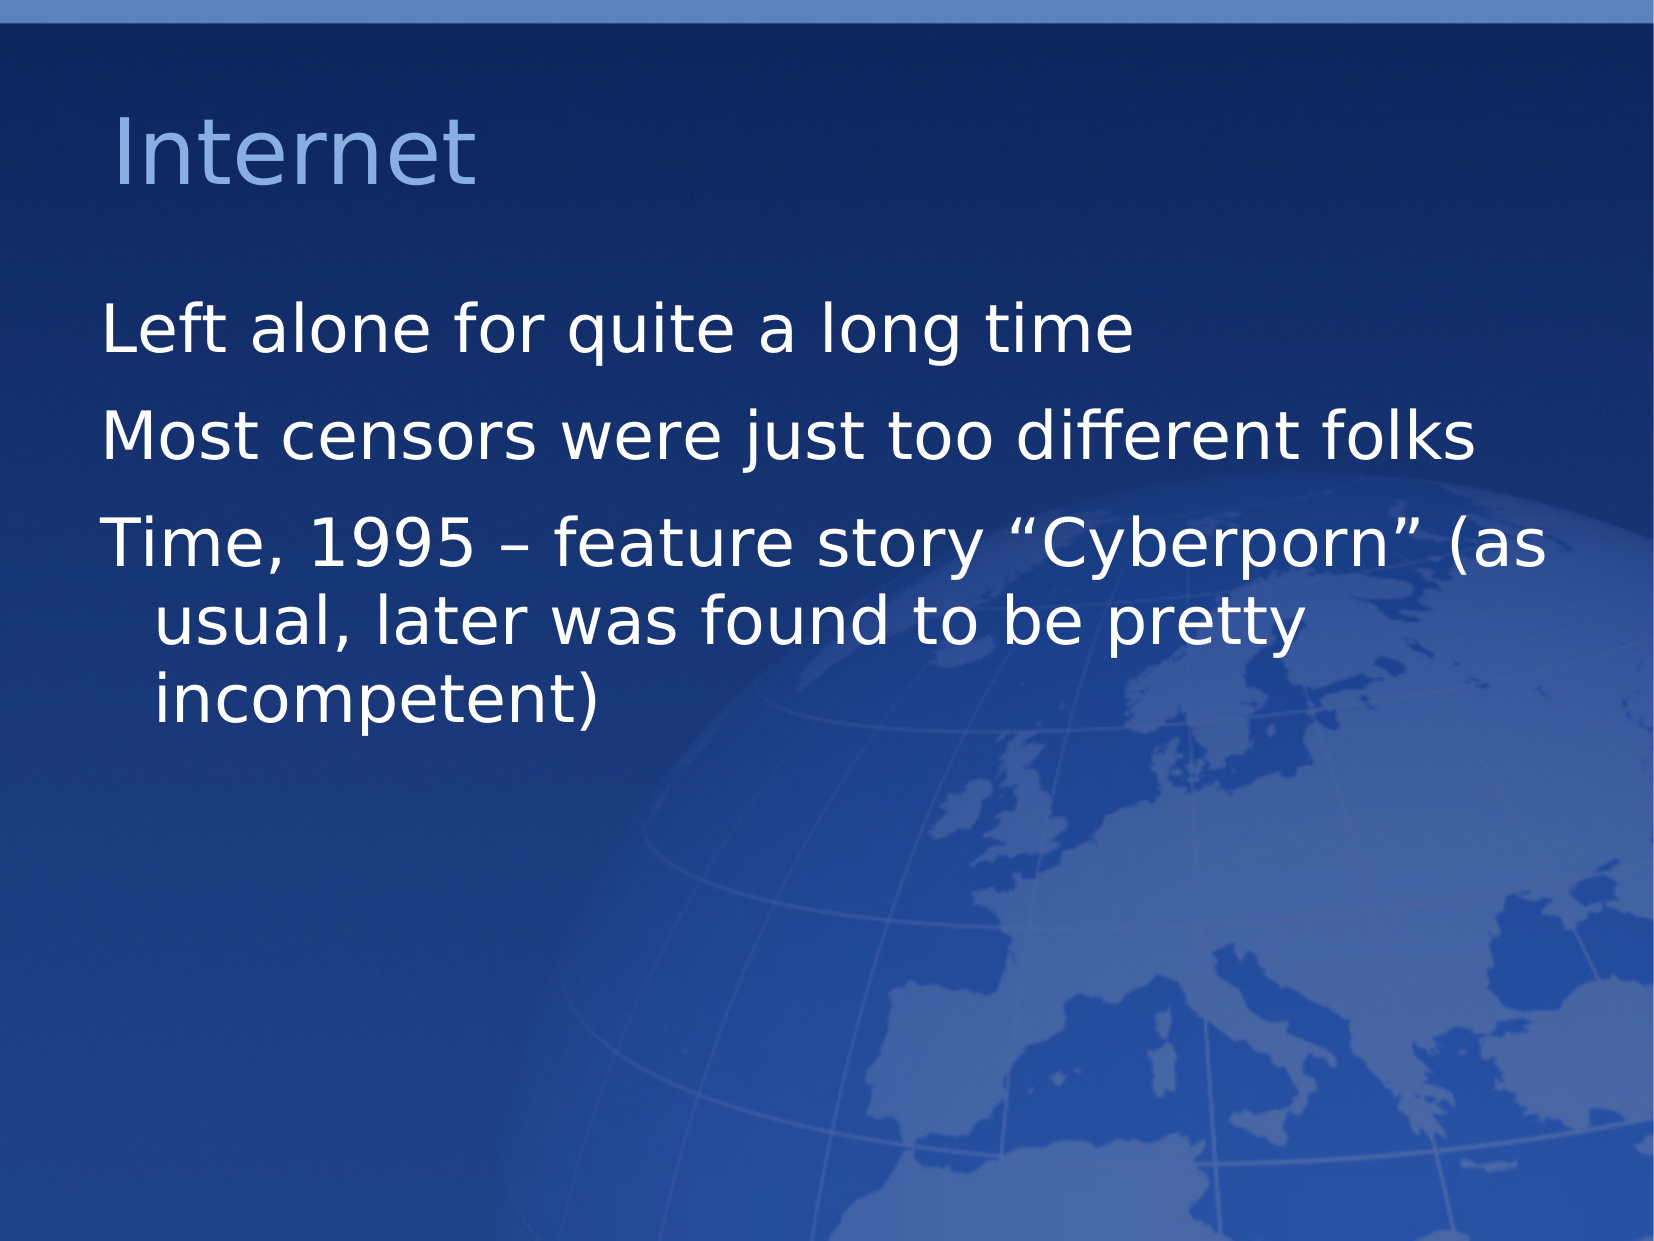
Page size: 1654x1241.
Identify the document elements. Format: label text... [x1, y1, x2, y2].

title Internet [82, 56, 1571, 250]
list Left alone for quite a long time Most censors were just too different folks Time, 1995 – feature story “Cyberporn” (as usual, later was found to be pretty incompetent) [82, 290, 1571, 1094]
picture [0, 0, 1654, 1241]
